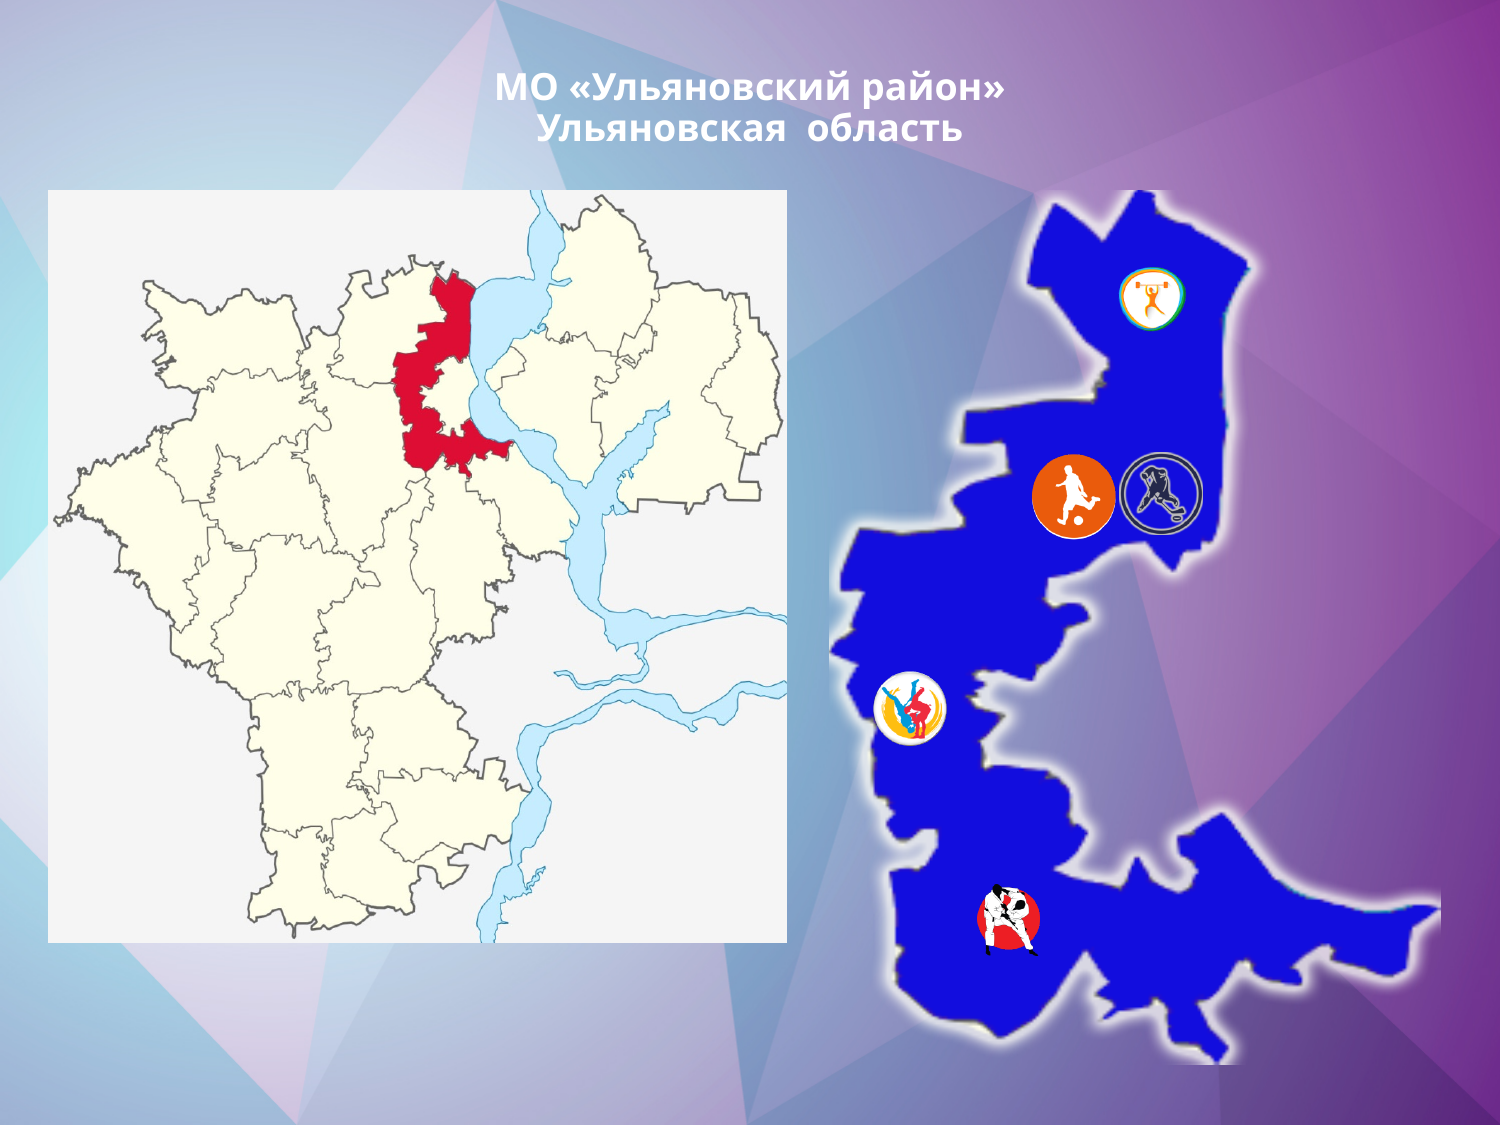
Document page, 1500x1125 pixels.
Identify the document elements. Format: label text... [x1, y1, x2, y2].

title МО «Ульяновский район» Ульяновская область [103, 26, 1397, 191]
picture [829, 190, 1441, 1065]
picture [48, 190, 787, 943]
